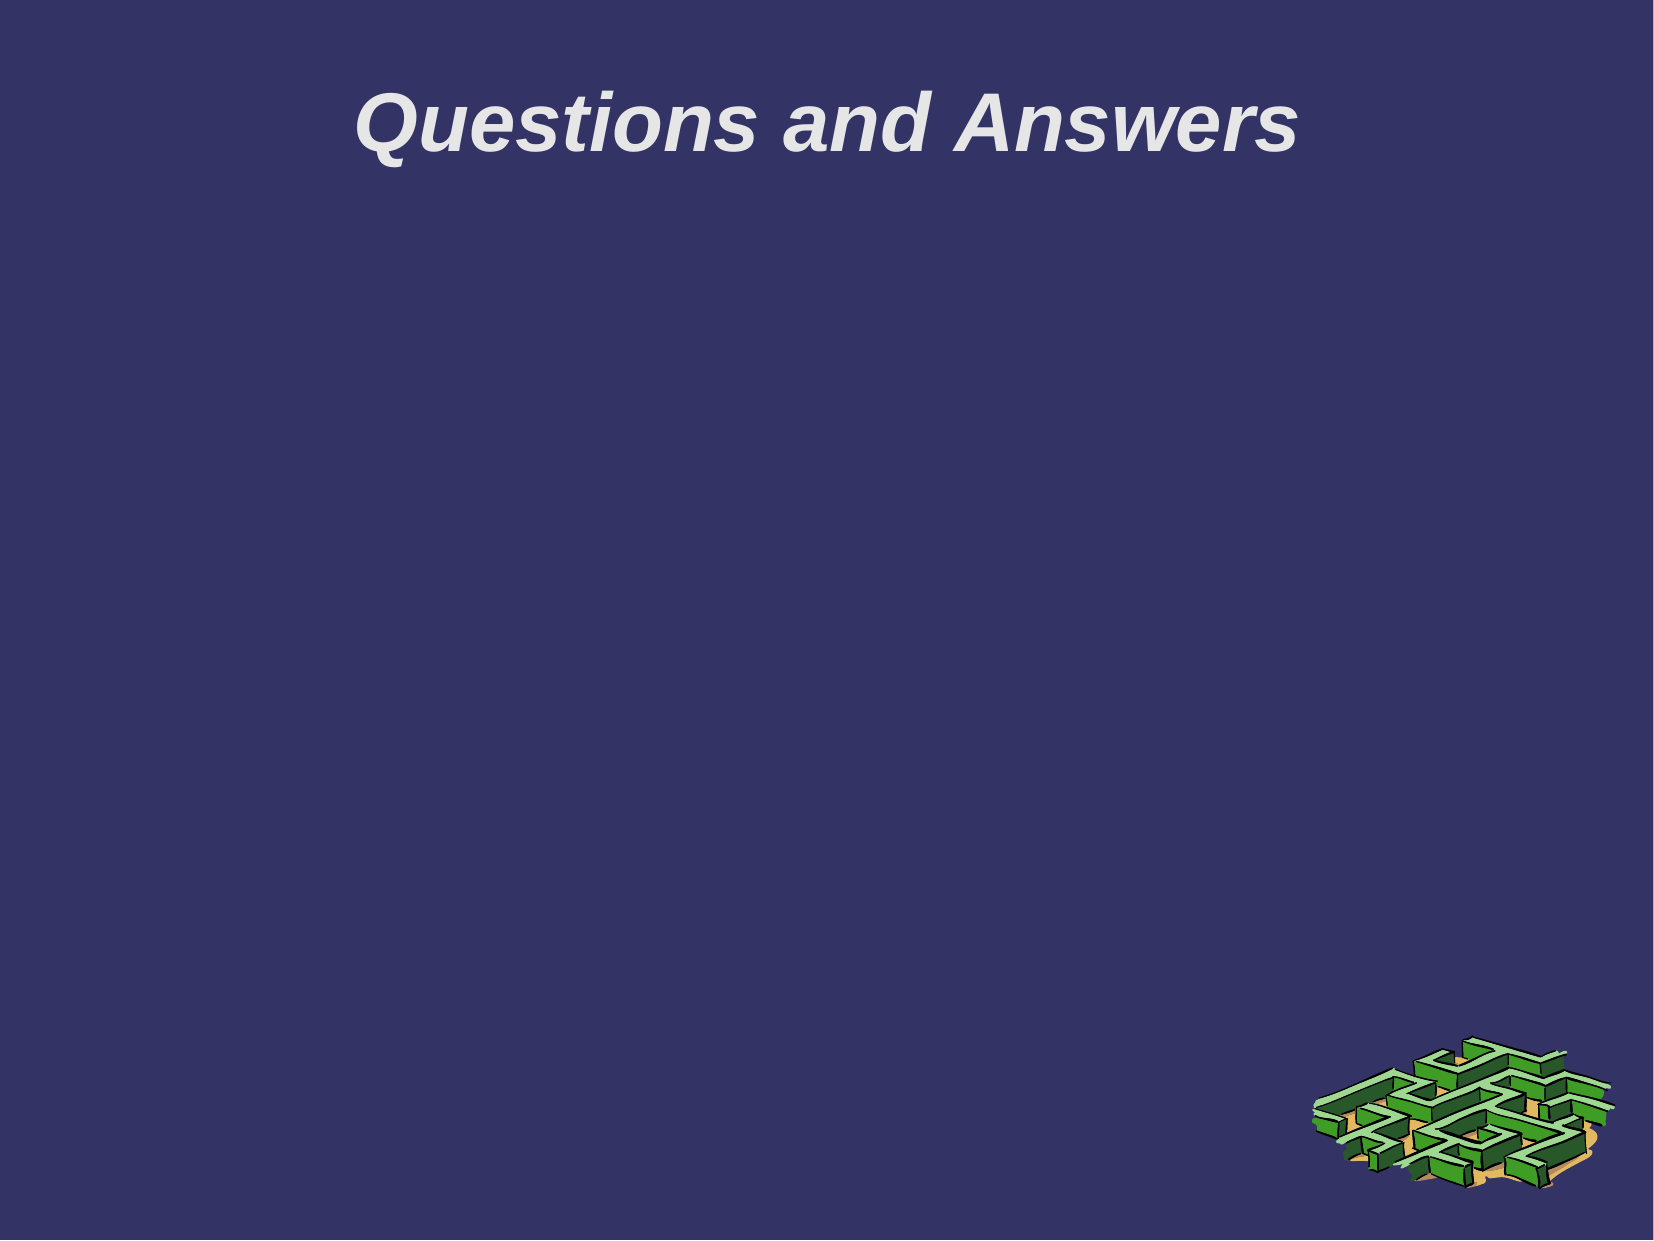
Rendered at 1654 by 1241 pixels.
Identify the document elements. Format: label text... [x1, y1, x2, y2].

title Questions and Answers [121, 19, 1534, 227]
